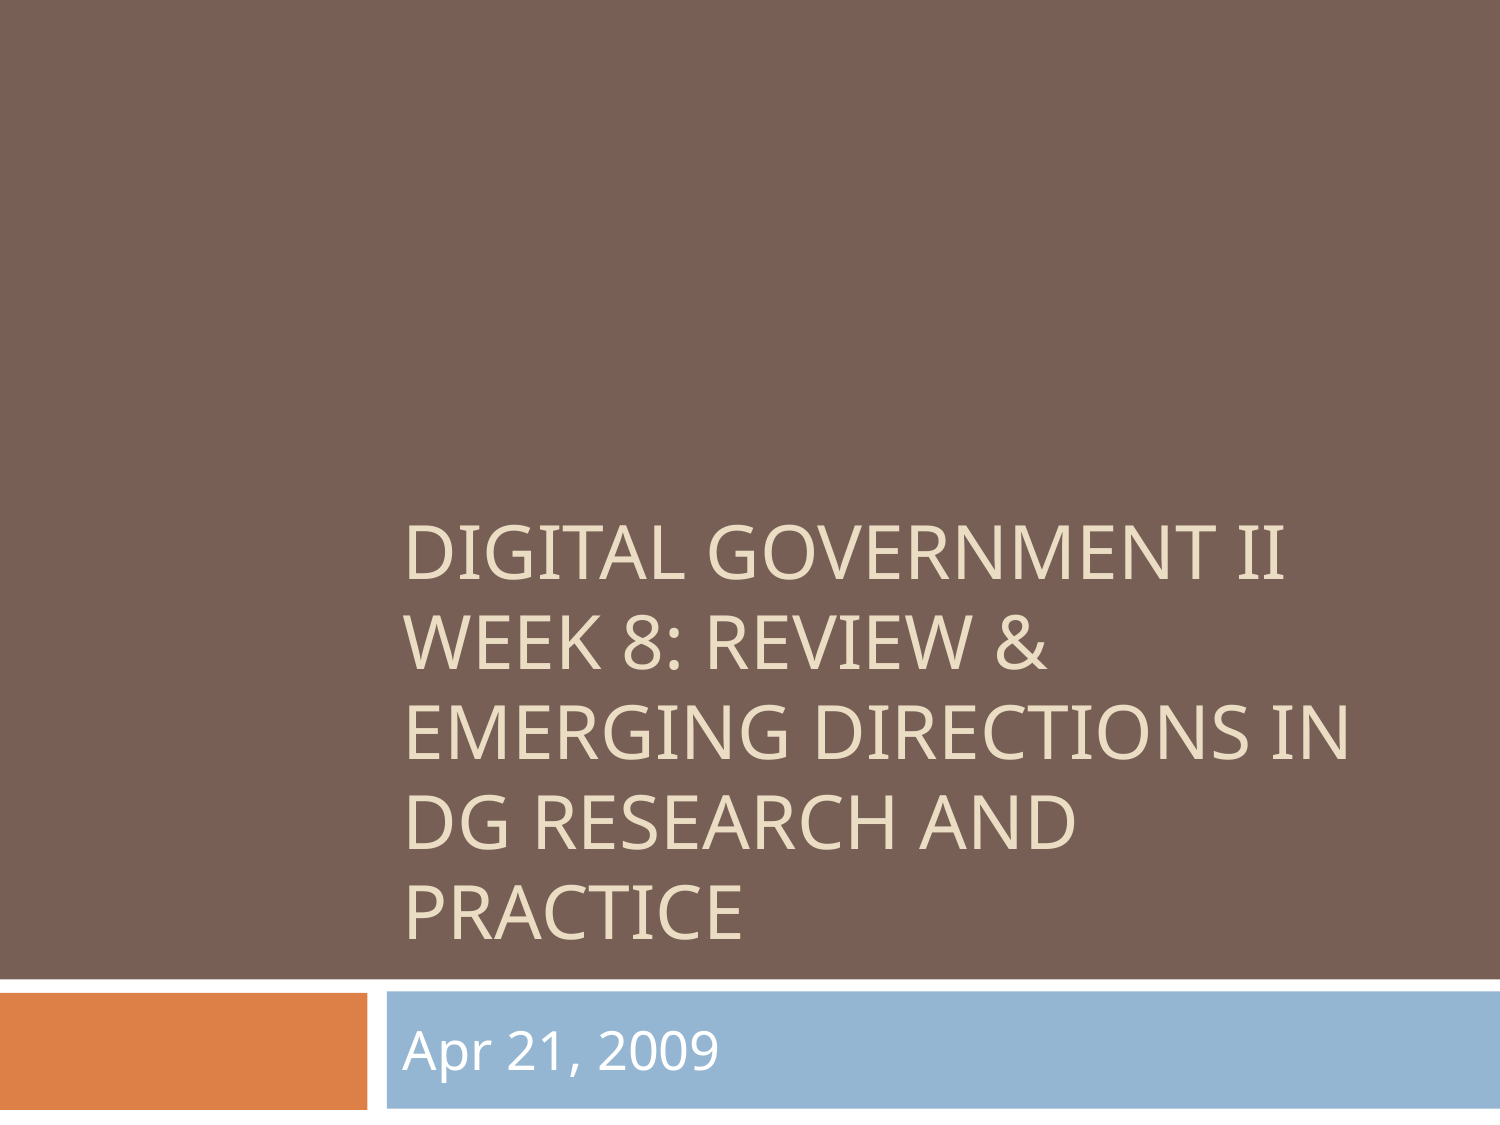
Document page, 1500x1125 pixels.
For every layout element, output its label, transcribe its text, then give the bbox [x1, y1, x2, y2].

text_box Apr 21, 2009 [387, 992, 1488, 1105]
title DIGITAL GOVERNMENT II WEEK 8: REVIEW & EMERGING DIRECTIONS IN DG RESEARCH AND PRACTICE [387, 587, 1450, 963]
